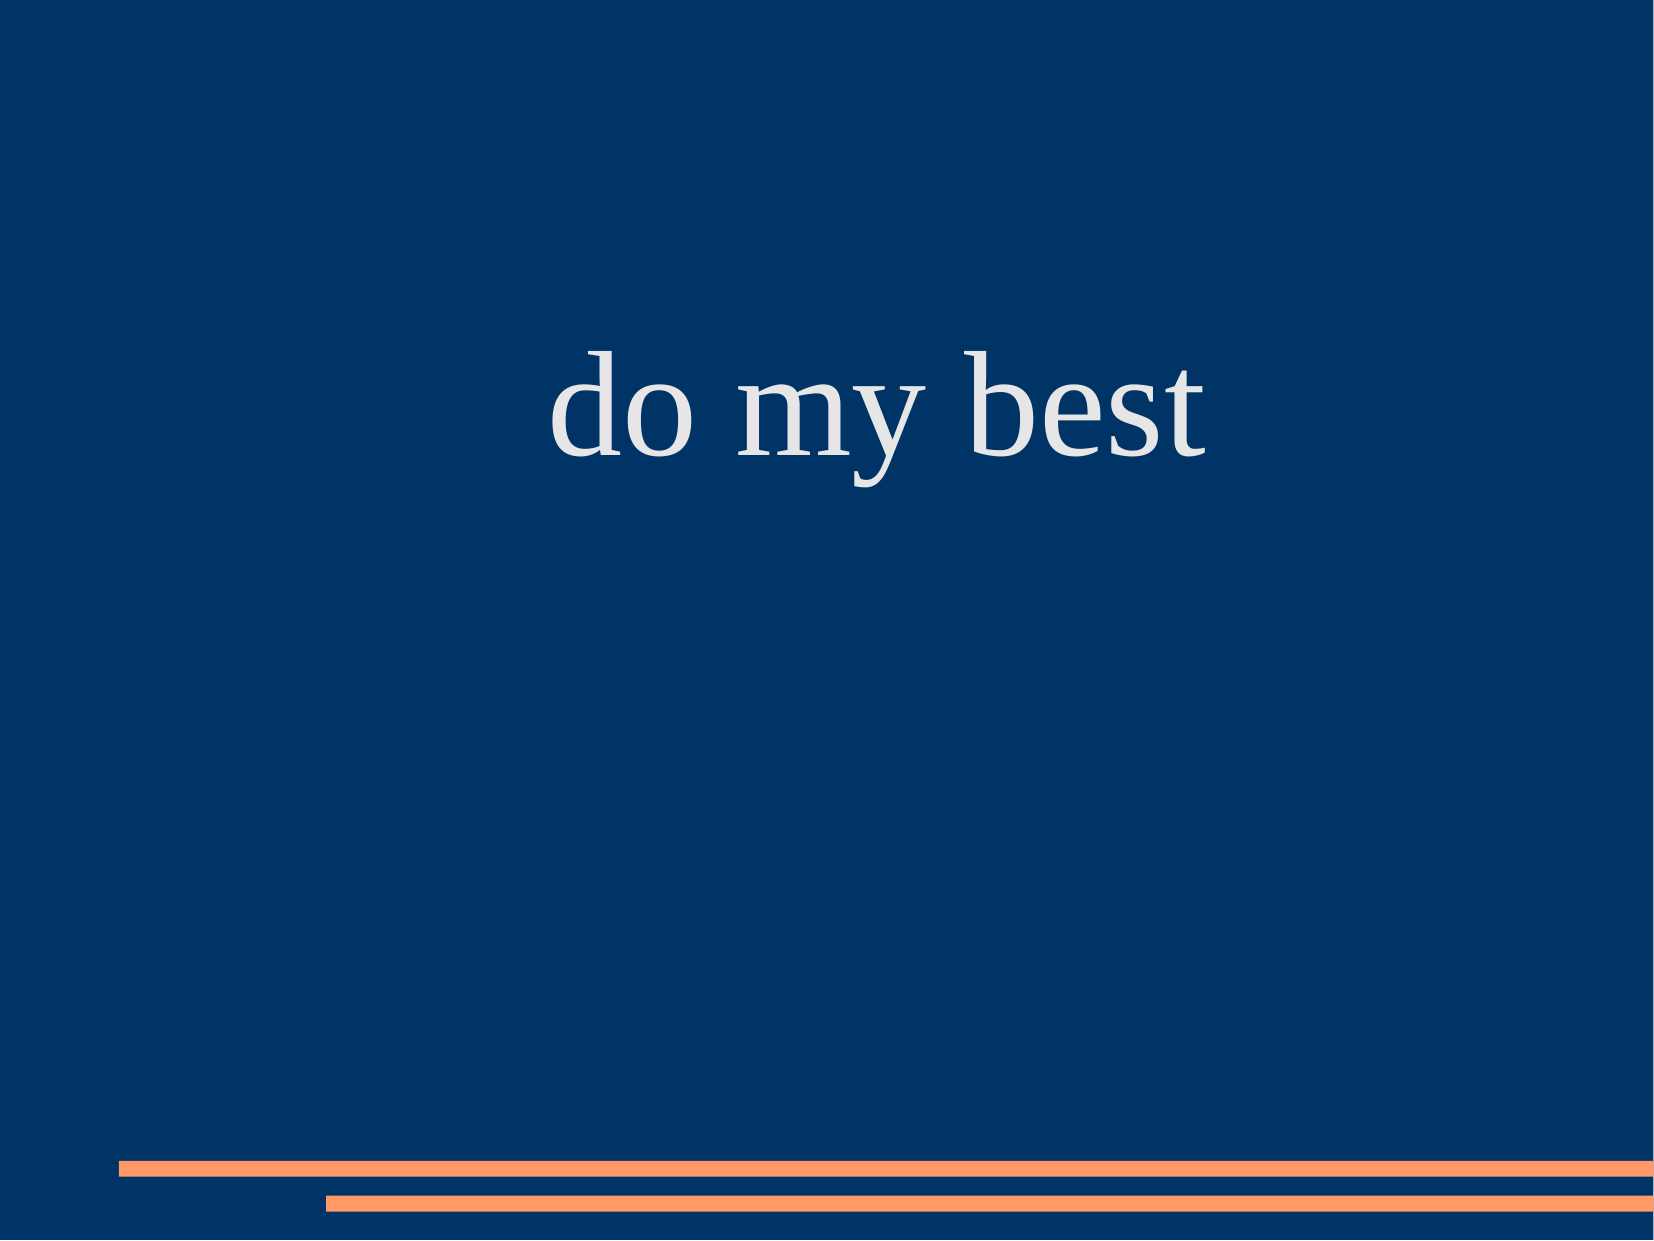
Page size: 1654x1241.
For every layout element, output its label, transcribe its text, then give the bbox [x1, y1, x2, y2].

list do my best [121, 322, 1561, 1132]
